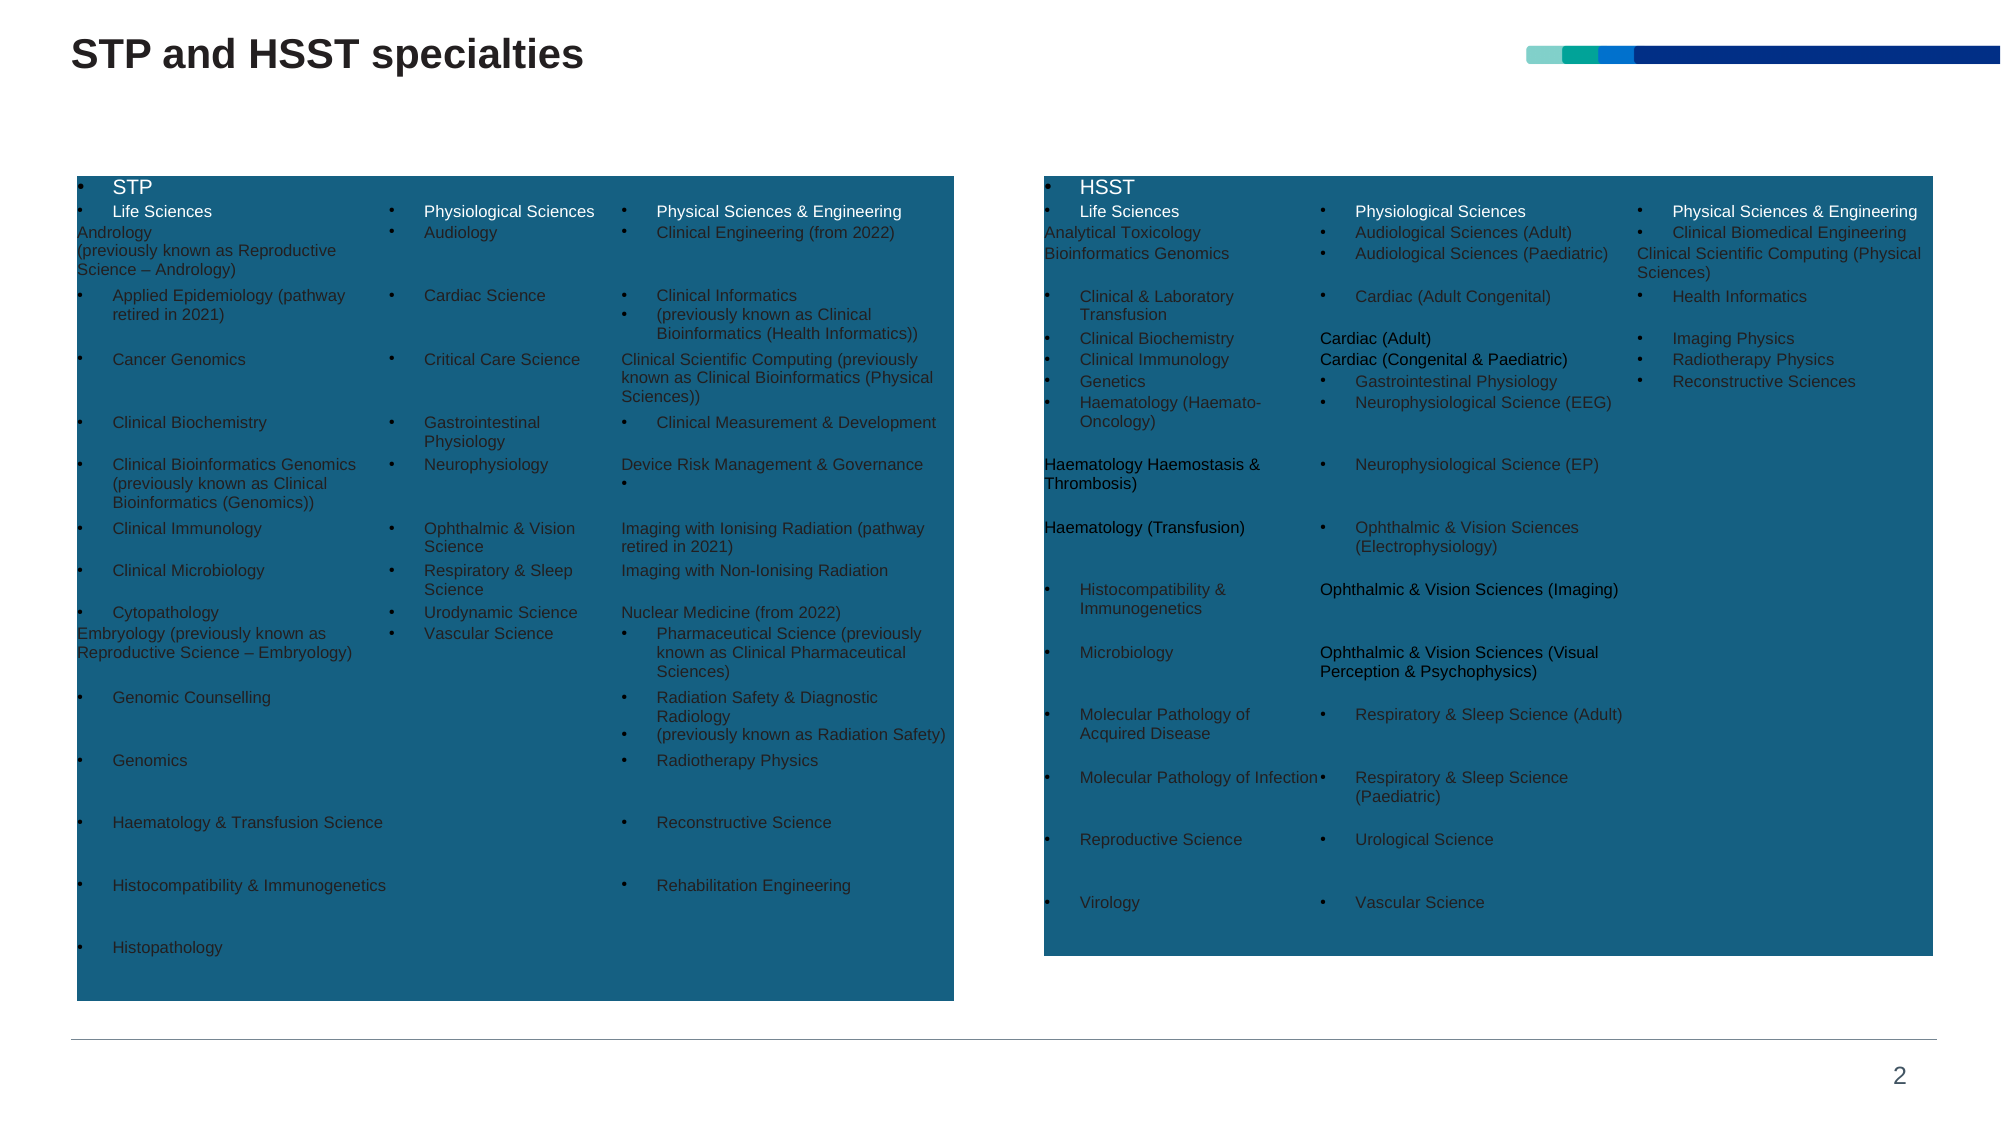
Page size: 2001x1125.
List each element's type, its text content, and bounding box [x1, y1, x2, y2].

table_cell [1637, 393, 1933, 456]
table_cell Clinical Bioinformatics Genomics (previously known as Clinical Bioinformatics (Genomics)) [77, 455, 389, 519]
table_cell Imaging with Non-Ionising Radiation [621, 561, 954, 603]
table_cell [1637, 643, 1933, 706]
table_cell [1637, 706, 1933, 768]
table_cell Clinical & Laboratory Transfusion [1044, 287, 1320, 329]
table_cell Clinical Biomedical Engineering [1637, 223, 1933, 244]
table_cell [389, 814, 621, 876]
table_cell Analytical Toxicology [1044, 223, 1320, 244]
table_cell Gastrointestinal Physiology [389, 413, 621, 455]
table_cell Nuclear Medicine (from 2022) [621, 603, 954, 625]
table_cell Respiratory & Sleep Science (Paediatric) [1320, 768, 1637, 830]
table_cell Histopathology [77, 938, 389, 1001]
table_cell Urodynamic Science [389, 603, 621, 625]
table_cell Reconstructive Science [621, 814, 954, 876]
table_cell Radiotherapy Physics [621, 751, 954, 814]
table_cell Cardiac Science [389, 286, 621, 350]
table_cell Gastrointestinal Physiology [1320, 372, 1637, 393]
table_cell Clinical Microbiology [77, 561, 389, 603]
table_cell Neurophysiological Science (EEG) [1320, 393, 1637, 456]
table_cell Clinical Measurement & Development [621, 413, 954, 455]
table_header HSST [1044, 176, 1933, 202]
table_cell Vascular Science [1320, 893, 1637, 956]
table_cell Device Risk Management & Governance [621, 455, 954, 519]
table_cell Pharmaceutical Science (previously known as Clinical Pharmaceutical Sciences) [621, 625, 954, 688]
table_cell Urological Science [1320, 830, 1637, 893]
table_cell Ophthalmic & Vision Sciences (Electrophysiology) [1320, 518, 1637, 581]
table_cell Haematology & Transfusion Science [77, 814, 389, 876]
table_cell Neurophysiological Science (EP) [1320, 456, 1637, 518]
table_cell Ophthalmic & Vision Science [389, 519, 621, 561]
table_cell Cardiac (Congenital & Paediatric) [1320, 351, 1637, 372]
table_cell [389, 751, 621, 814]
table_cell Bioinformatics Genomics [1044, 244, 1320, 287]
title STP and HSST specialties [70, 32, 1513, 79]
table_cell [389, 876, 621, 938]
table_cell Radiation Safety & Diagnostic Radiology (previously known as Radiation Safety) [621, 688, 954, 751]
table_cell [389, 688, 621, 751]
table_cell Molecular Pathology of Infection [1044, 768, 1320, 830]
table_cell Cardiac (Adult) [1320, 329, 1637, 351]
table_cell Neurophysiology [389, 455, 621, 519]
table_cell Clinical Immunology [77, 519, 389, 561]
table_cell Cardiac (Adult Congenital) [1320, 287, 1637, 329]
table_cell Vascular Science [389, 625, 621, 688]
table_cell Haematology Haemostasis & Thrombosis) [1044, 456, 1320, 518]
table_cell Health Informatics [1637, 287, 1933, 329]
table_header STP [77, 176, 954, 202]
table_cell Clinical Immunology [1044, 351, 1320, 372]
table_cell Molecular Pathology of Acquired Disease [1044, 706, 1320, 768]
table_cell Respiratory & Sleep Science (Adult) [1320, 706, 1637, 768]
table_cell Ophthalmic & Vision Sciences (Imaging) [1320, 581, 1637, 643]
table_cell Clinical Biochemistry [1044, 329, 1320, 351]
table_cell [1637, 518, 1933, 581]
table_cell [1637, 893, 1933, 956]
table_cell Imaging with Ionising Radiation (pathway retired in 2021) [621, 519, 954, 561]
table_cell Applied Epidemiology (pathway retired in 2021) [77, 286, 389, 350]
table_cell Reconstructive Sciences [1637, 372, 1933, 393]
table_cell Respiratory & Sleep Science [389, 561, 621, 603]
table_cell Physical Sciences & Engineering [1637, 202, 1933, 223]
table_cell Critical Care Science [389, 350, 621, 413]
table_cell Clinical Scientific Computing (previously known as Clinical Bioinformatics (Physical Sciences)) [621, 350, 954, 413]
table_cell Rehabilitation Engineering [621, 876, 954, 938]
table_cell Genetics [1044, 372, 1320, 393]
table_cell [1637, 830, 1933, 893]
table_cell Haematology (Transfusion) [1044, 518, 1320, 581]
table_cell Ophthalmic & Vision Sciences (Visual Perception & Psychophysics) [1320, 643, 1637, 706]
table_cell Physical Sciences & Engineering [621, 202, 954, 223]
table_cell Genomics [77, 751, 389, 814]
table_cell [1637, 581, 1933, 643]
table_cell Physiological Sciences [1320, 202, 1637, 223]
table_cell Clinical Biochemistry [77, 413, 389, 455]
table_cell Microbiology [1044, 643, 1320, 706]
table_cell Reproductive Science [1044, 830, 1320, 893]
table_cell Audiology [389, 223, 621, 286]
table_cell Life Sciences [77, 202, 389, 223]
table_cell Cytopathology [77, 603, 389, 625]
table_cell [389, 938, 621, 1001]
table_cell Physiological Sciences [389, 202, 621, 223]
table_cell Histocompatibility & Immunogenetics [77, 876, 389, 938]
table_cell Histocompatibility & Immunogenetics [1044, 581, 1320, 643]
table_cell Clinical Informatics (previously known as Clinical Bioinformatics (Health Informatics)) [621, 286, 954, 350]
table_cell [1637, 456, 1933, 518]
table_cell Cancer Genomics [77, 350, 389, 413]
table_cell Clinical Scientific Computing (Physical Sciences) [1637, 244, 1933, 287]
table_cell Life Sciences [1044, 202, 1320, 223]
table_cell Genomic Counselling [77, 688, 389, 751]
table_cell Virology [1044, 893, 1320, 956]
table_cell [1637, 768, 1933, 830]
table_cell Radiotherapy Physics [1637, 351, 1933, 372]
table_cell Audiological Sciences (Adult) [1320, 223, 1637, 244]
table_cell Clinical Engineering (from 2022) [621, 223, 954, 286]
table_cell Haematology (Haemato-Oncology) [1044, 393, 1320, 456]
table_cell Imaging Physics [1637, 329, 1933, 351]
table_cell Audiological Sciences (Paediatric) [1320, 244, 1637, 287]
table_cell Embryology (previously known as Reproductive Science – Embryology) [77, 625, 389, 688]
table_cell Andrology (previously known as Reproductive Science – Andrology) [77, 223, 389, 286]
table_cell [621, 938, 954, 1001]
